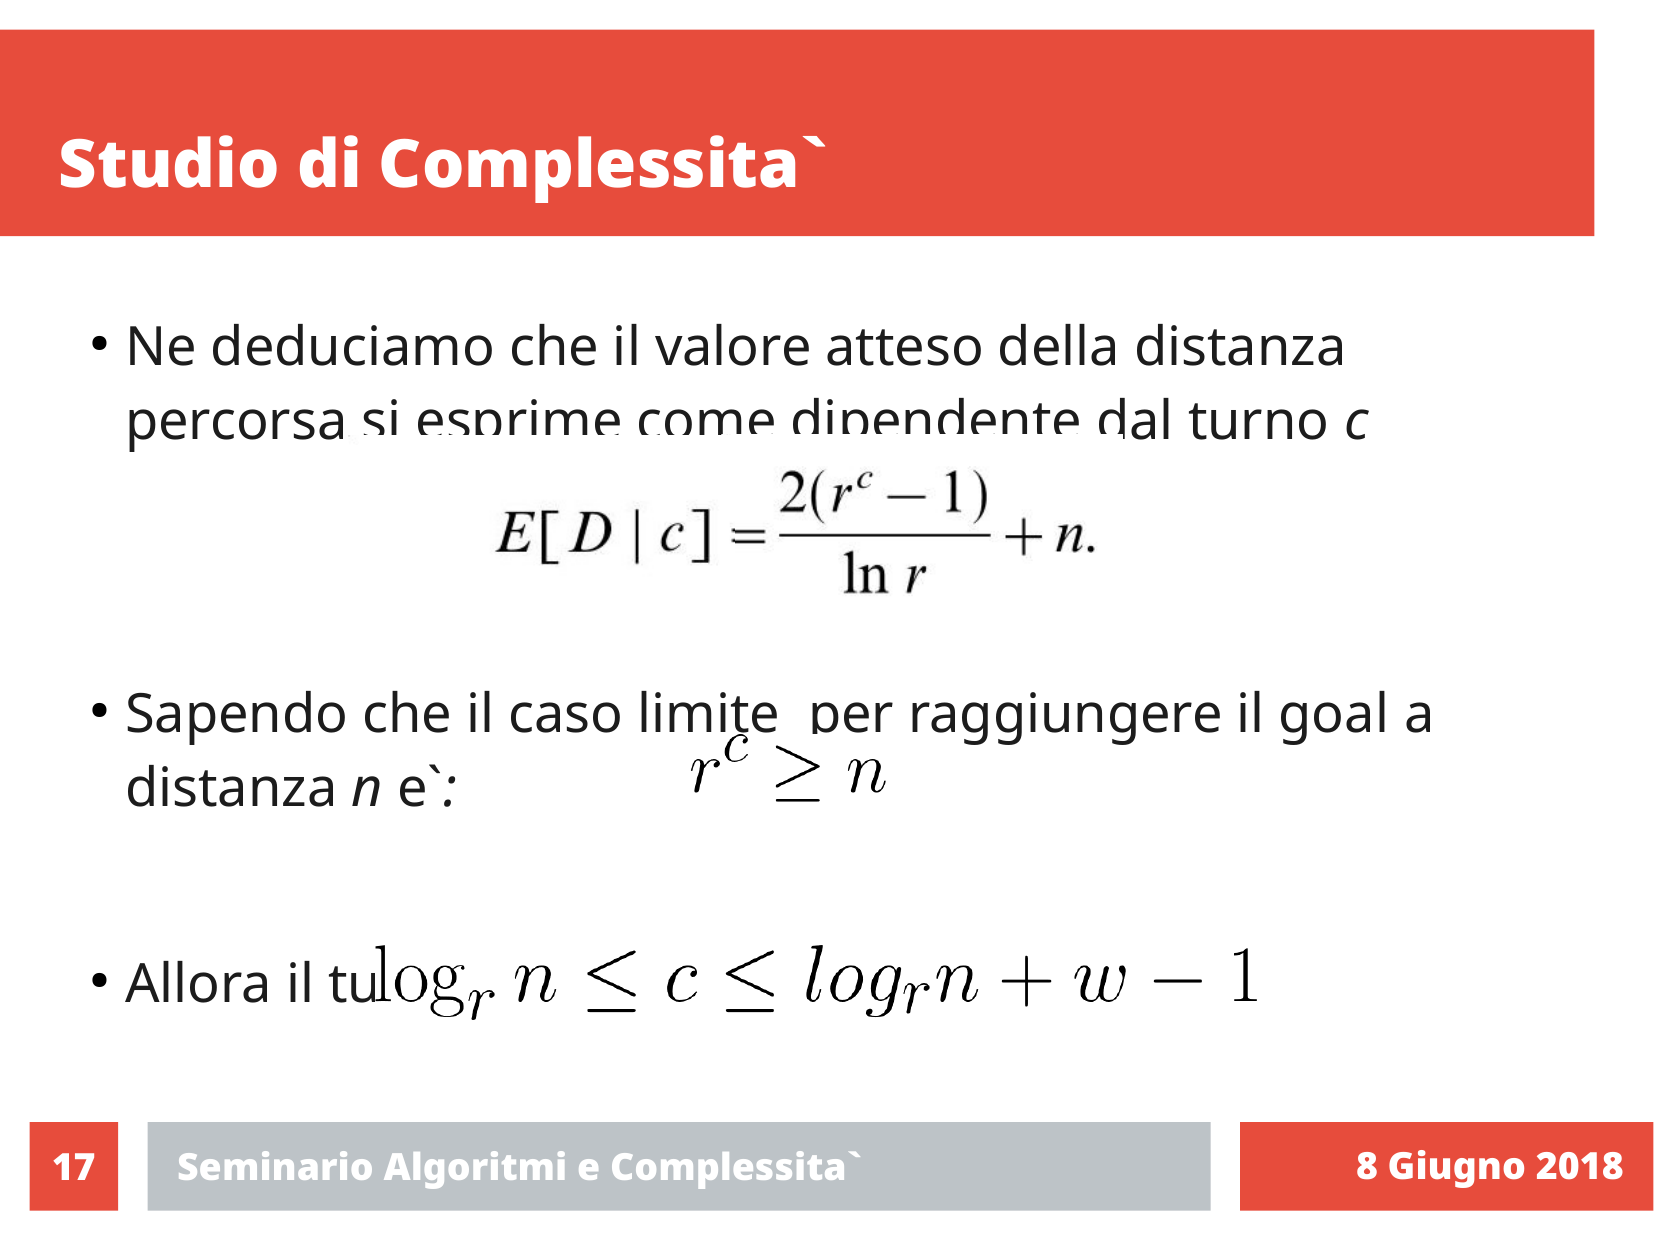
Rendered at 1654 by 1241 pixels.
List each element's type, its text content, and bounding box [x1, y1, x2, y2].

list [59, 324, 1565, 1093]
picture [375, 945, 1257, 1021]
picture [690, 734, 886, 802]
text_box Ne deduciamo che il valore atteso della distanza percorsa si esprime come dipendente dal turno c Sapendo che il caso limite per raggiungere il goal a distanza n e`: Allora il turno corretto e`: [75, 300, 1531, 919]
picture [348, 434, 1123, 631]
title Studio di Complessita` [59, 59, 1595, 207]
